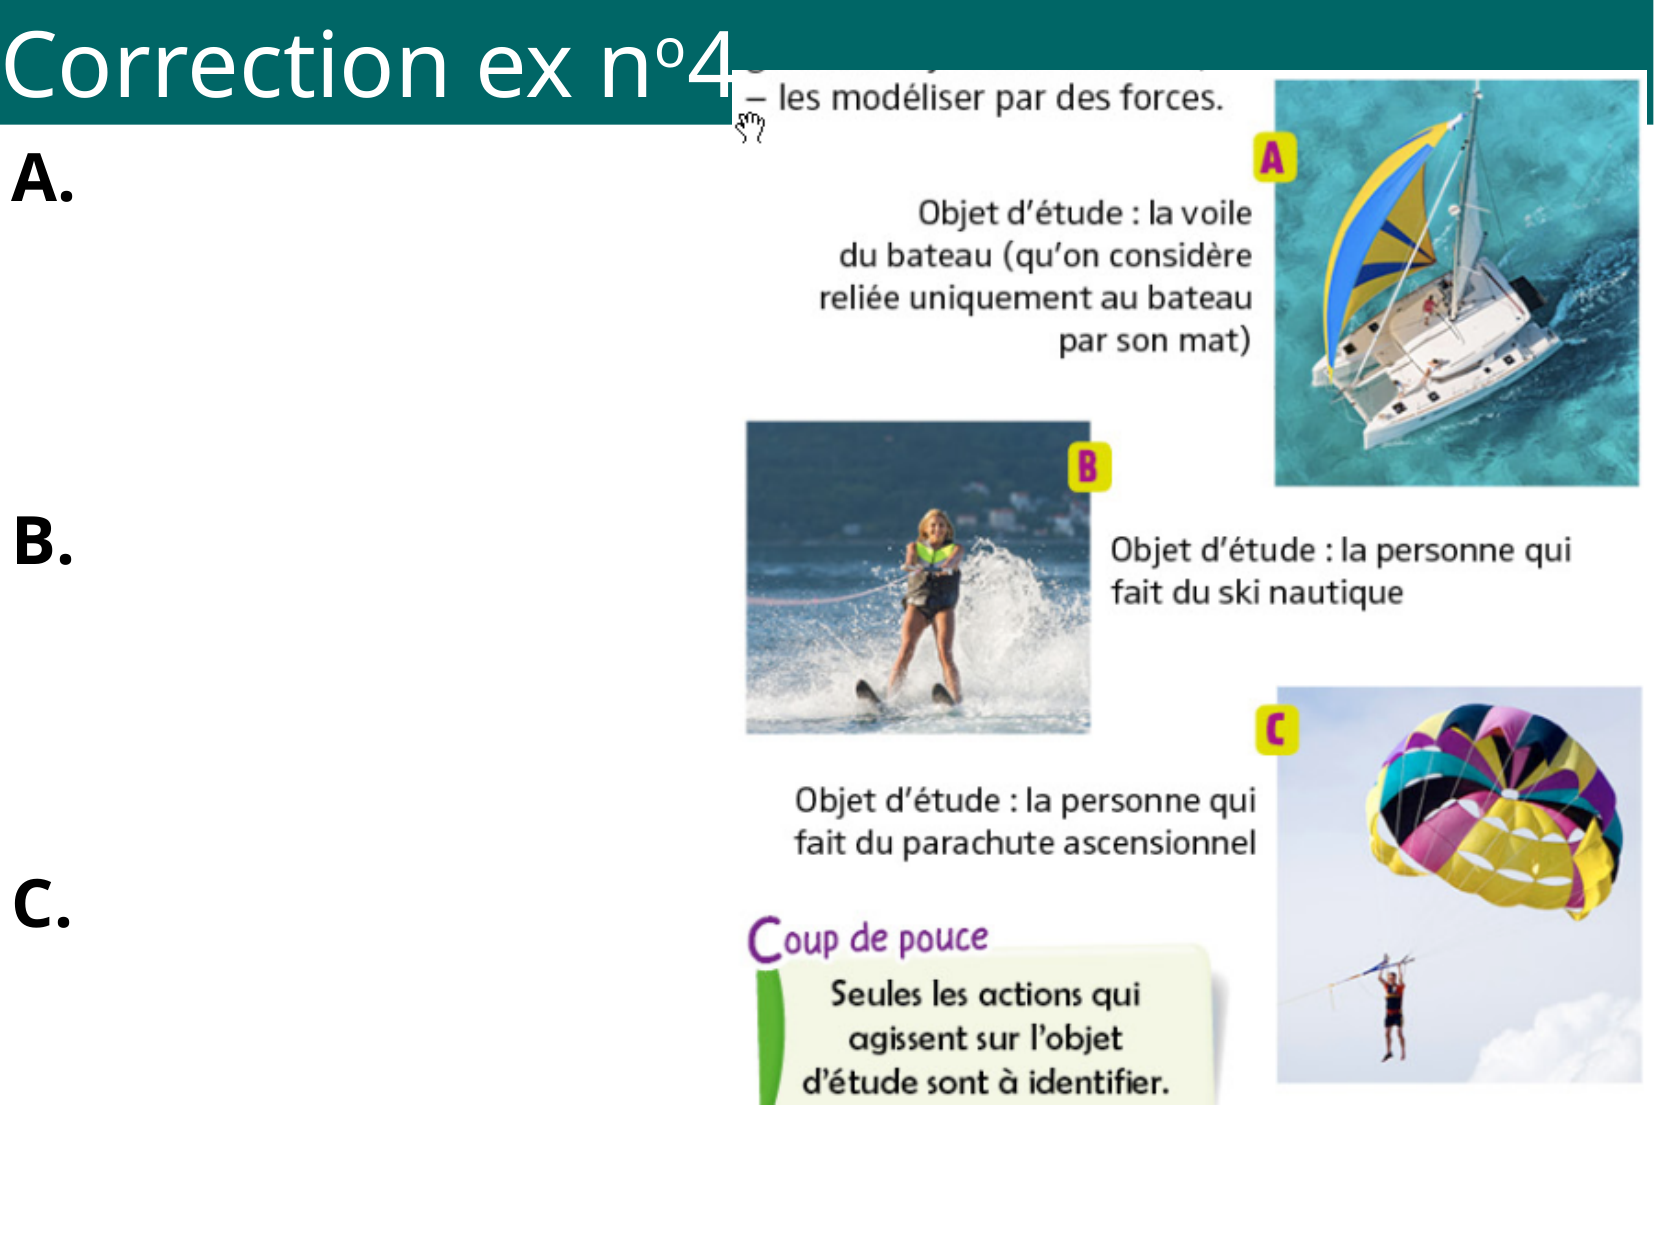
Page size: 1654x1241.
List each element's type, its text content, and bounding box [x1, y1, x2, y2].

title Correction ex no4 [0, 8, 1654, 116]
picture [732, 70, 1647, 1105]
subtitle A. B. C. [11, 129, 1642, 1229]
